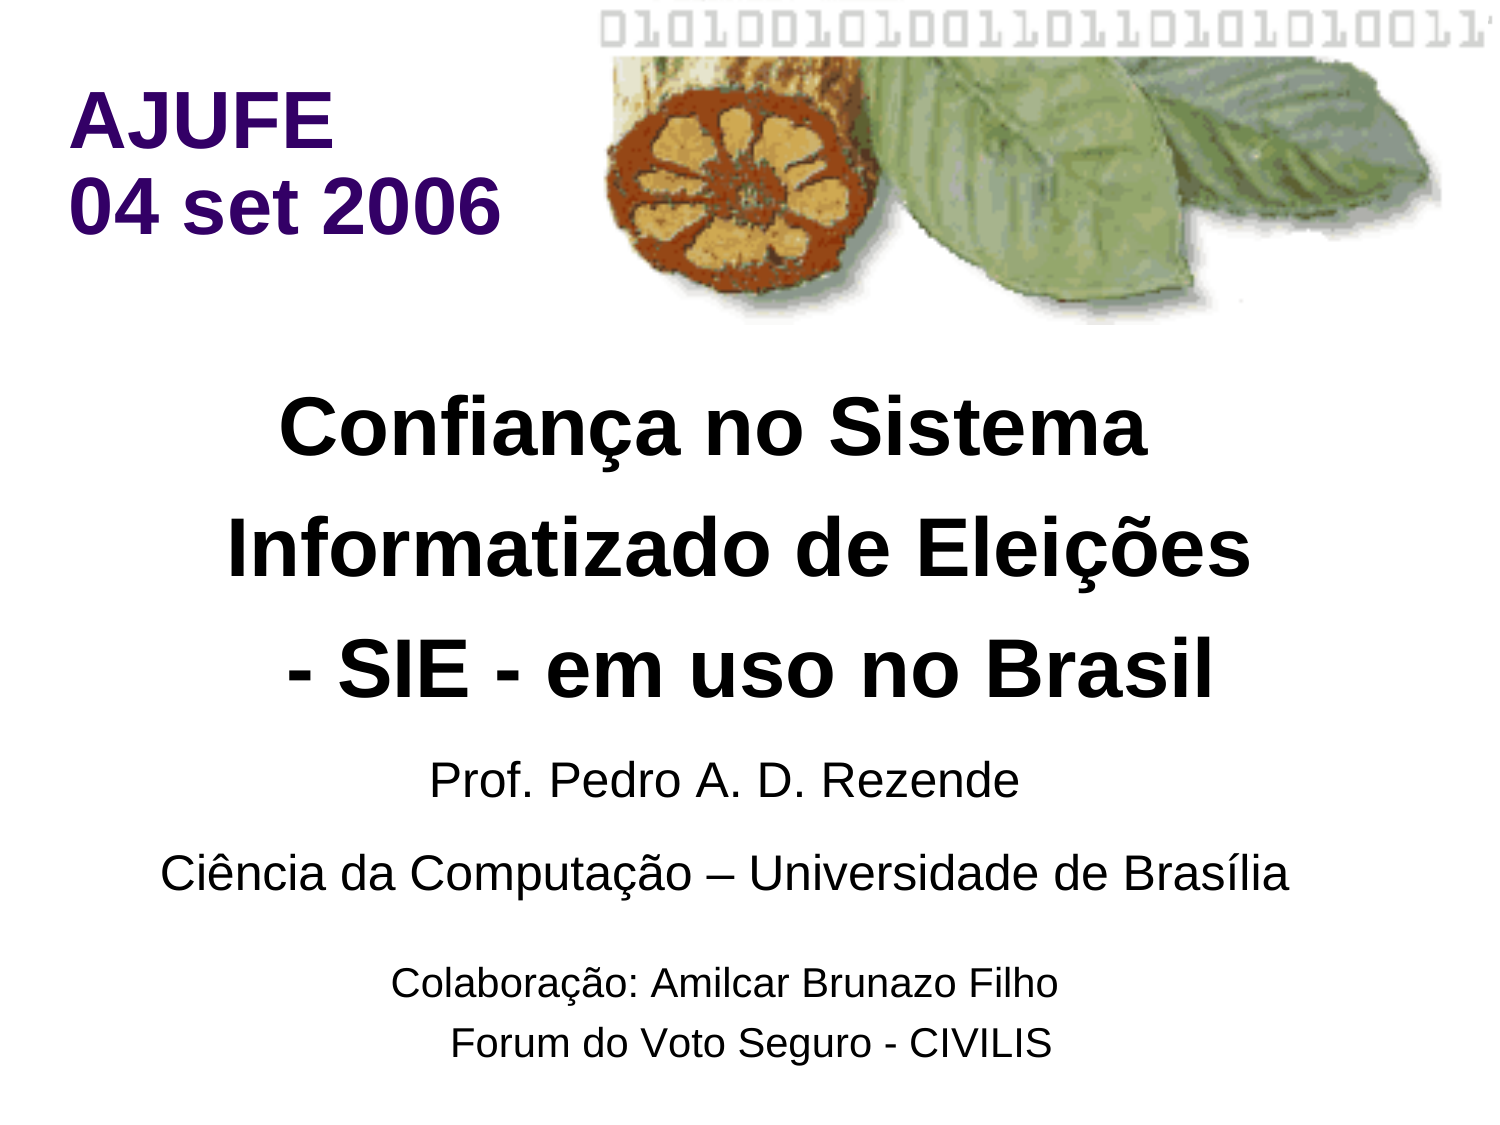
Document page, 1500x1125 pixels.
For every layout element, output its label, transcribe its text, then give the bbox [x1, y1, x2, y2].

text_box Confiança no Sistema Informatizado de Eleições - SIE - em uso no Brasil Prof. Pedro A. D. Rezende Ciência da Computação – Universidade de Brasília Colaboração: Amilcar Brunazo Filho Forum do Voto Seguro - CIVILIS [40, 344, 1408, 1075]
picture [593, 0, 1494, 325]
text_box AJUFE 04 set 2006 [54, 39, 593, 260]
